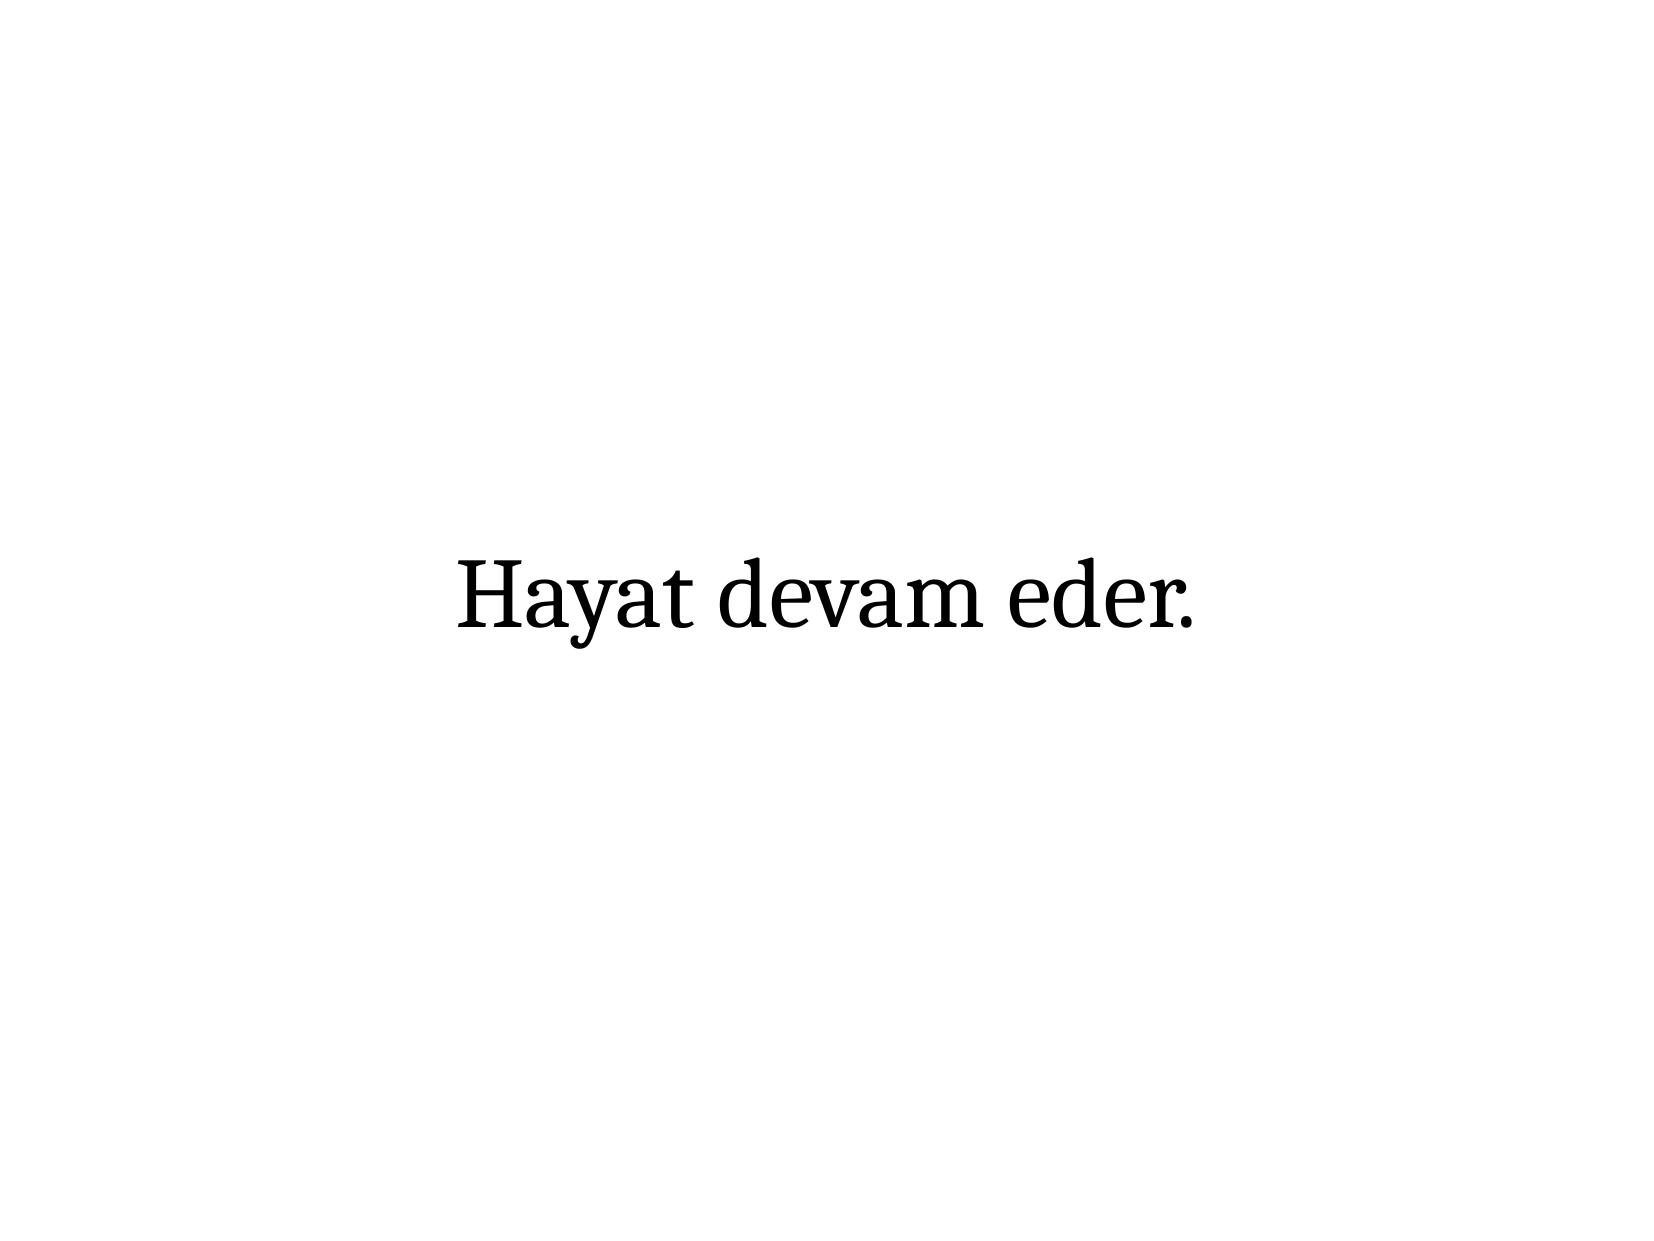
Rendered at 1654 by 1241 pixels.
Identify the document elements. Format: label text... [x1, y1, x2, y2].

title Hayat devam eder. [82, 281, 1571, 908]
